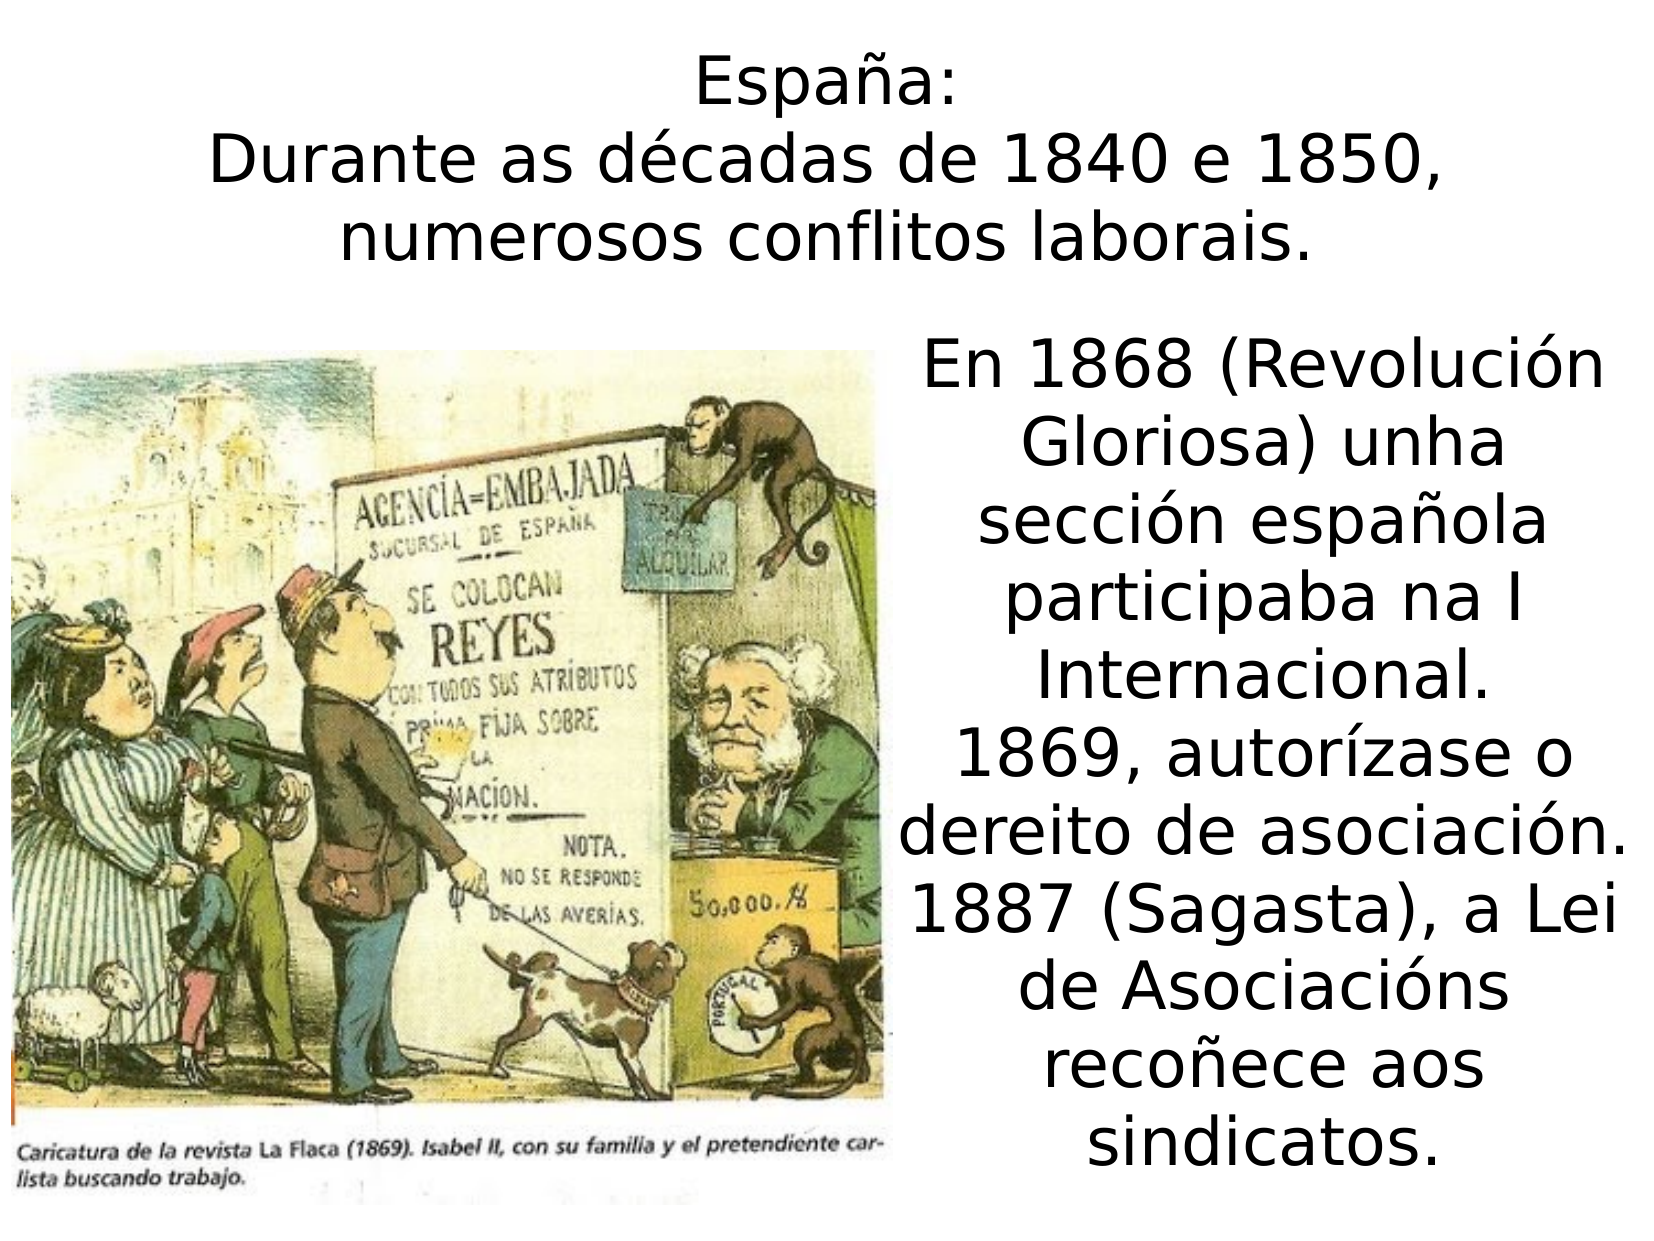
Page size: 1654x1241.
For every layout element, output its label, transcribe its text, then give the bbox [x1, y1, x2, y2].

subtitle En 1868 (Revolución Gloriosa) unha sección española participaba na I Internacional. 1869, autorízase o dereito de asociación. 1887 (Sagasta), a Lei de Asociacións recoñece aos sindicatos. [892, 325, 1637, 1182]
picture [11, 350, 893, 1205]
text_box España: Durante as décadas de 1840 e 1850, numerosos conflitos laborais. [11, 35, 1642, 284]
